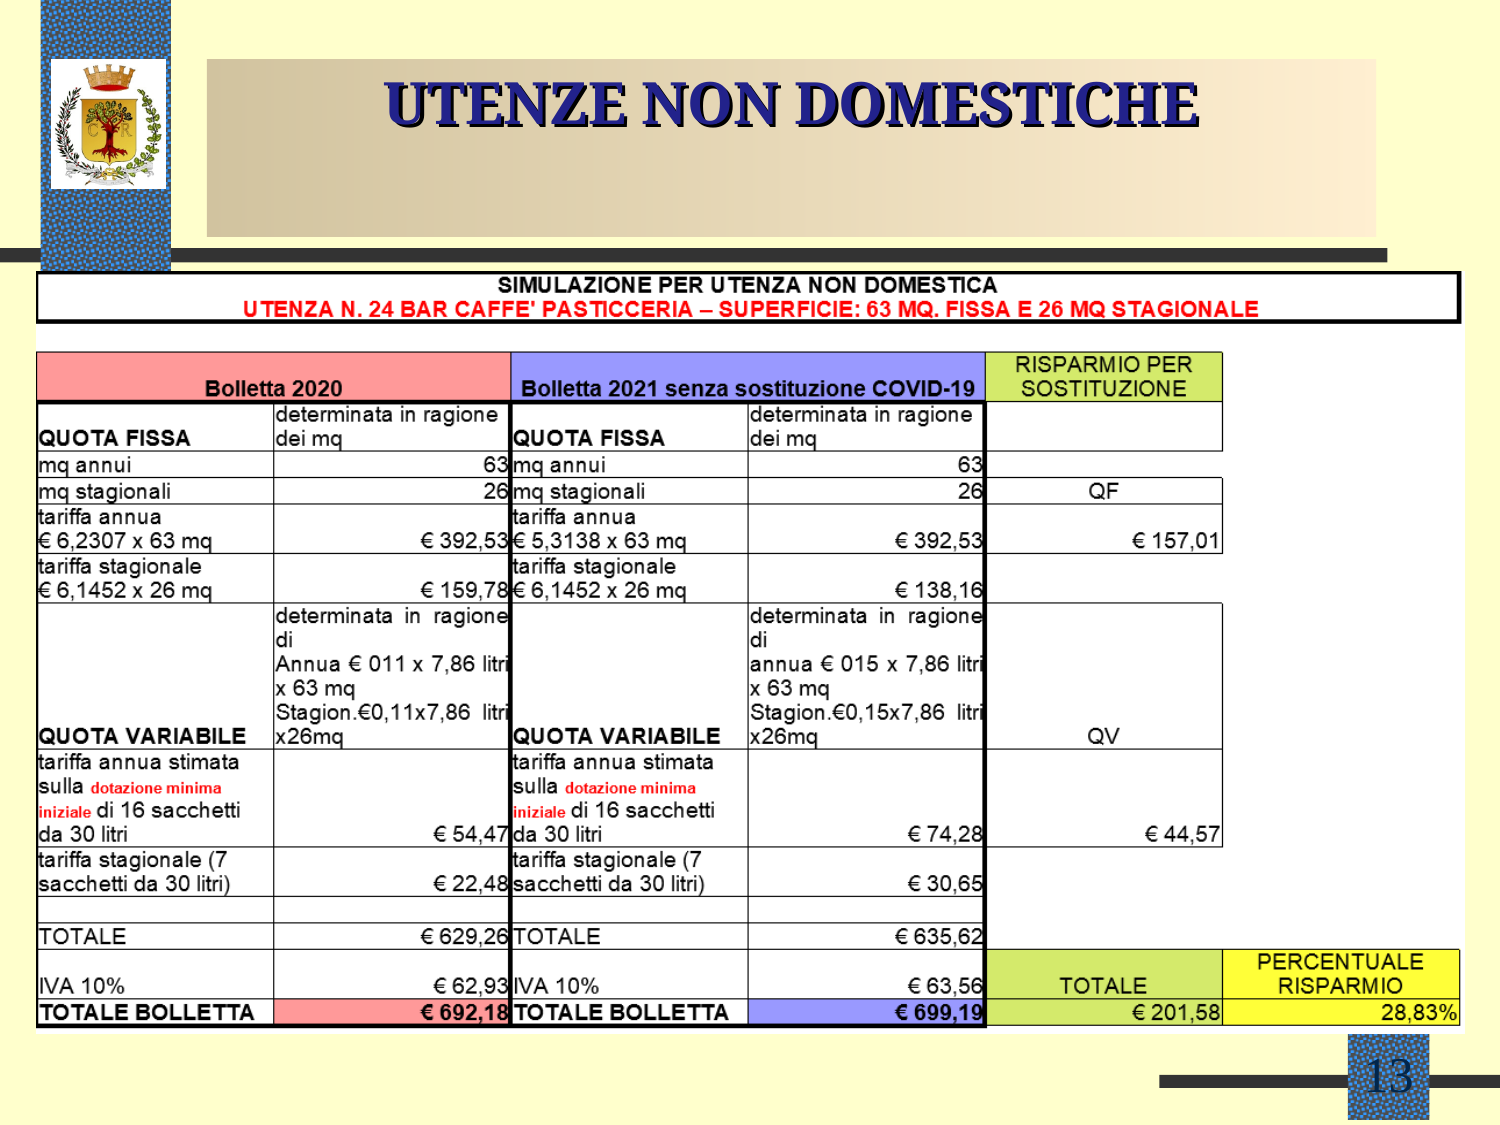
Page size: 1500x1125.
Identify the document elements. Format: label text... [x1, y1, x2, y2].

text_box <numero> [1347, 1034, 1430, 1120]
text_box UTENZE NON DOMESTICHE [206, 59, 1377, 237]
picture [36, 0, 1465, 1034]
